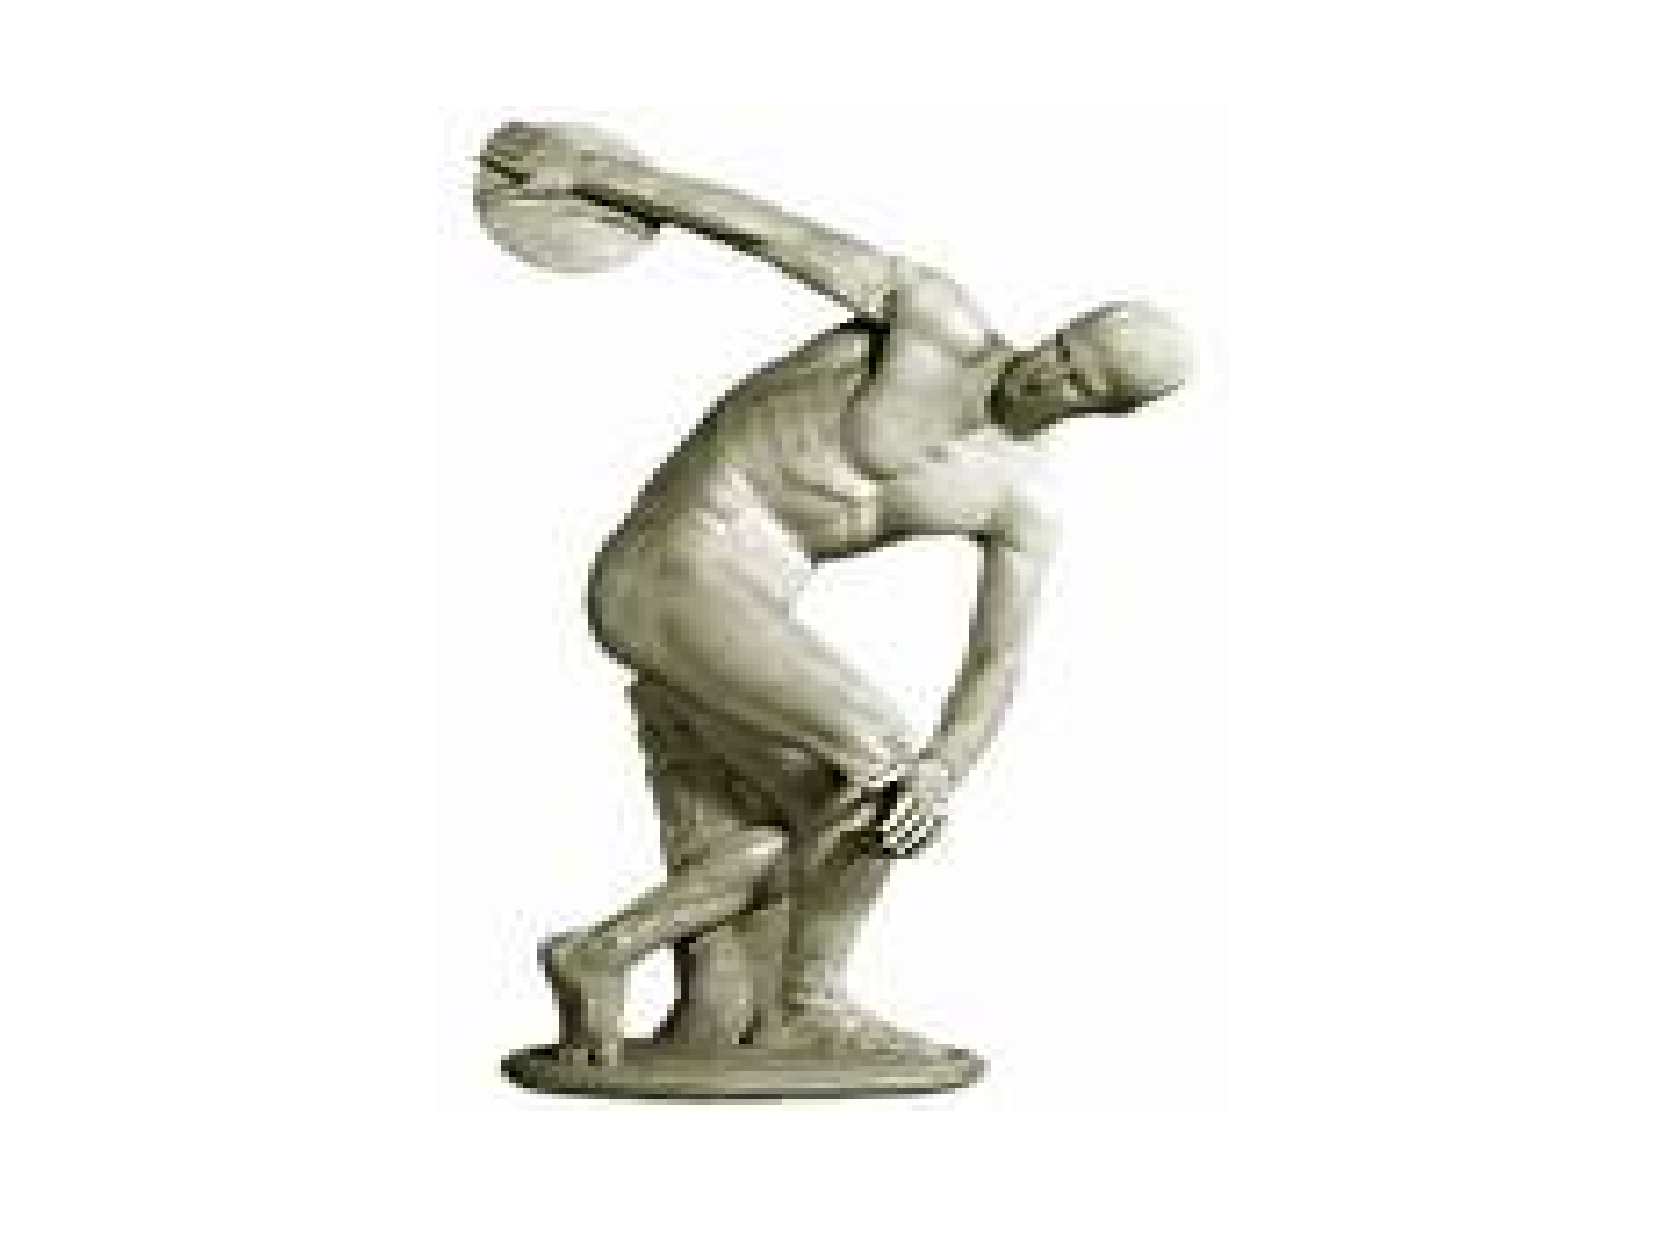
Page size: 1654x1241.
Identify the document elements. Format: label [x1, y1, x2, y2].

picture [437, 106, 1229, 1111]
